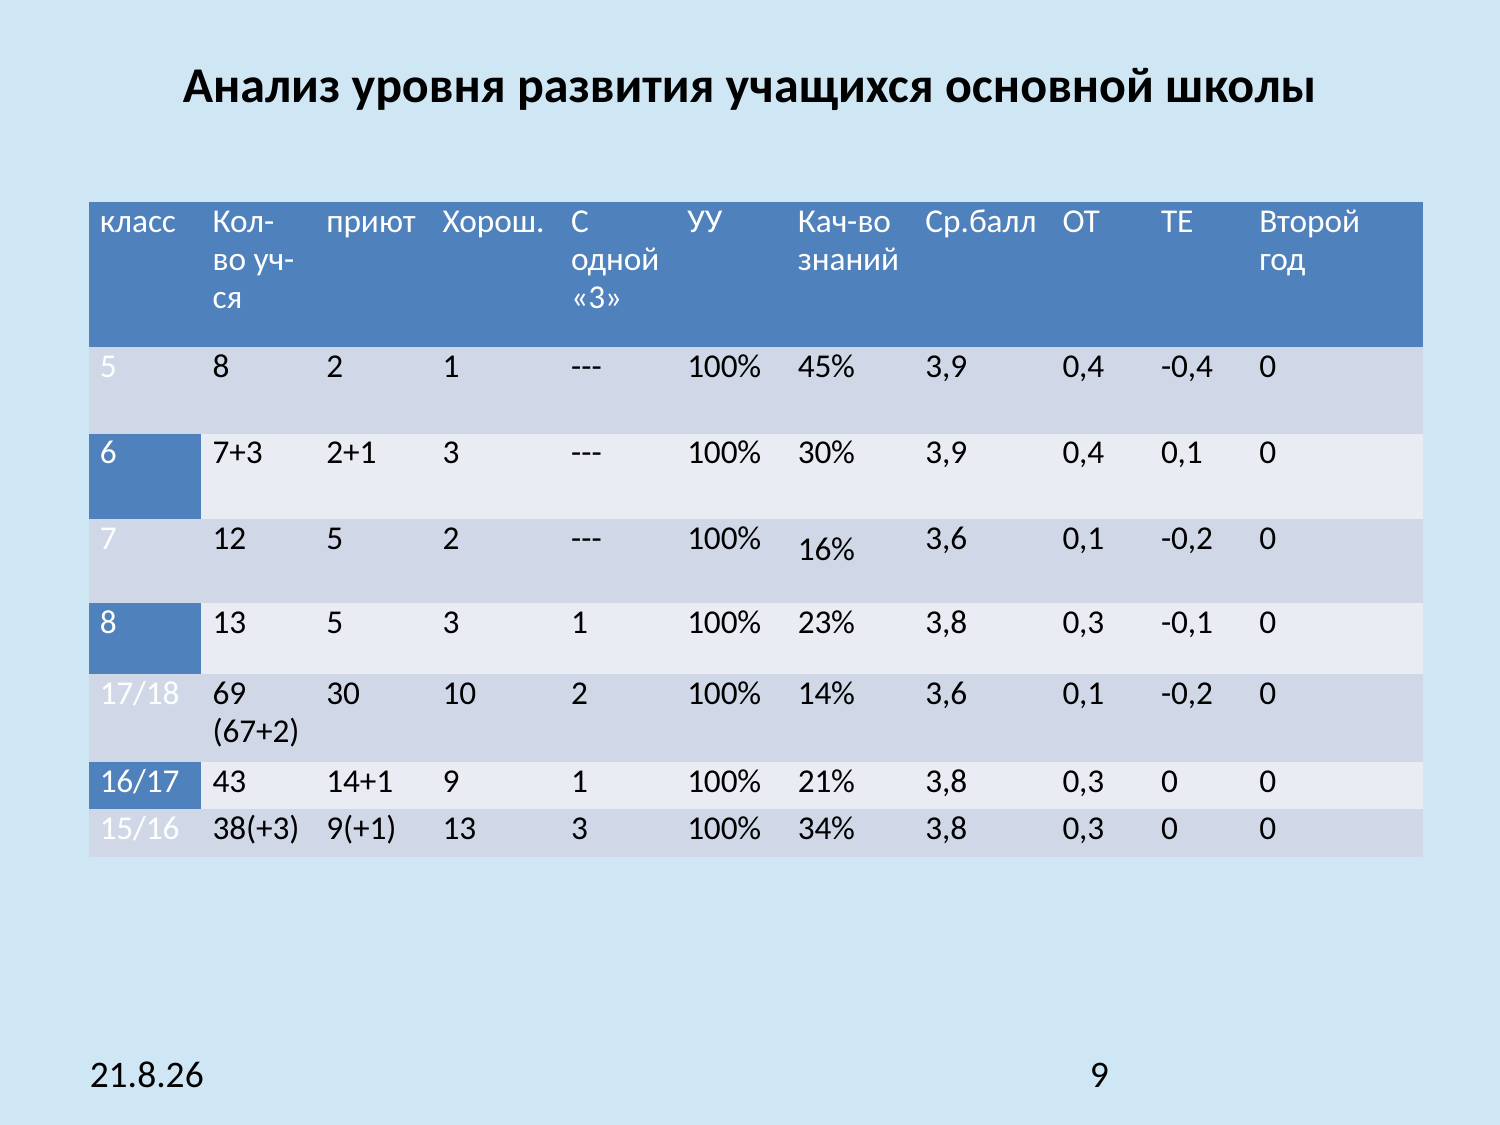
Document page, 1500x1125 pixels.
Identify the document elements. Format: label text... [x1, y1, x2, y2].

table_cell 3,6 [914, 674, 1051, 762]
table_cell 14% [787, 674, 914, 762]
table_cell 0 [1248, 603, 1423, 674]
table_cell -0,2 [1150, 519, 1248, 603]
table_cell 1 [560, 603, 676, 674]
table_cell 0,4 [1051, 434, 1150, 519]
table_cell 43 [201, 762, 315, 809]
table_cell 9(+1) [315, 809, 432, 857]
table_cell 5 [89, 347, 201, 434]
table_cell 23% [787, 603, 914, 674]
table_cell 13 [432, 809, 560, 857]
table_cell 7 [89, 519, 201, 603]
table_cell 15/16 [89, 809, 201, 857]
table_cell 45% [787, 347, 914, 434]
table_cell 34% [787, 809, 914, 857]
table_header класс [89, 202, 201, 347]
table_cell 0 [1248, 674, 1423, 762]
table_cell 12 [201, 519, 315, 603]
table_cell 21% [787, 762, 914, 809]
title Анализ уровня развития учащихся основной школы [75, 45, 1425, 197]
table_cell -0,1 [1150, 603, 1248, 674]
table_cell 30 [315, 674, 432, 762]
table_cell 3,8 [914, 603, 1051, 674]
table_cell 3 [432, 434, 560, 519]
table_cell 16/17 [89, 762, 201, 809]
table_cell -0,4 [1150, 347, 1248, 434]
table_cell 69 (67+2) [201, 674, 315, 762]
table_cell 1 [432, 347, 560, 434]
table_cell --- [560, 434, 676, 519]
table_cell -0,2 [1150, 674, 1248, 762]
table_cell 13 [201, 603, 315, 674]
table_cell 17/18 [89, 674, 201, 762]
table_cell 100% [676, 434, 787, 519]
table_cell 3,9 [914, 347, 1051, 434]
table_cell 100% [676, 674, 787, 762]
table_cell 0 [1248, 762, 1423, 809]
table_cell 0,3 [1051, 762, 1150, 809]
table_cell 0 [1150, 762, 1248, 809]
slide_number <номер> [1074, 1042, 1425, 1103]
table_cell 3,6 [914, 519, 1051, 603]
table_cell 2 [560, 674, 676, 762]
table_cell 3 [432, 603, 560, 674]
table_cell 6 [89, 434, 201, 519]
table_cell 0 [1248, 809, 1423, 857]
table_header С одной «3» [560, 202, 676, 347]
table_cell 100% [676, 347, 787, 434]
table_header Кач-во знаний [787, 202, 914, 347]
table_cell 10 [432, 674, 560, 762]
table_cell 0,4 [1051, 347, 1150, 434]
table_header Кол-во уч-ся [201, 202, 315, 347]
table_cell 3 [560, 809, 676, 857]
table_cell 0,3 [1051, 809, 1150, 857]
table_cell 14+1 [315, 762, 432, 809]
table_cell 0,1 [1051, 519, 1150, 603]
table_cell 2 [432, 519, 560, 603]
table_cell 3,8 [914, 809, 1051, 857]
table_cell 8 [201, 347, 315, 434]
table_header Ср.балл [914, 202, 1051, 347]
table_header приют [315, 202, 432, 347]
table_cell 3,8 [914, 762, 1051, 809]
table_cell 0,1 [1051, 674, 1150, 762]
table_header ТЕ [1150, 202, 1248, 347]
table_header Хорош. [432, 202, 560, 347]
table_cell 7+3 [201, 434, 315, 519]
table_cell 8 [89, 603, 201, 674]
table_cell 0 [1248, 519, 1423, 603]
table_cell 2 [315, 347, 432, 434]
table_header УУ [676, 202, 787, 347]
table_cell 0 [1248, 434, 1423, 519]
slide_number 29.4.19 [75, 1042, 425, 1103]
table_header Второй год [1248, 202, 1423, 347]
table_cell --- [560, 519, 676, 603]
table_cell 0 [1248, 347, 1423, 434]
table_cell 16% [787, 519, 914, 603]
table_cell 100% [676, 762, 787, 809]
table_cell 5 [315, 603, 432, 674]
table_cell 9 [432, 762, 560, 809]
table_cell 0 [1150, 809, 1248, 857]
table_cell 0,3 [1051, 603, 1150, 674]
table_cell 30% [787, 434, 914, 519]
table_cell 100% [676, 809, 787, 857]
table_cell 100% [676, 603, 787, 674]
table_cell 5 [315, 519, 432, 603]
table_cell 2+1 [315, 434, 432, 519]
table_cell 0,1 [1150, 434, 1248, 519]
table_cell 1 [560, 762, 676, 809]
table_cell 38(+3) [201, 809, 315, 857]
table_header ОТ [1051, 202, 1150, 347]
table_cell --- [560, 347, 676, 434]
table_cell 3,9 [914, 434, 1051, 519]
table_cell 100% [676, 519, 787, 603]
